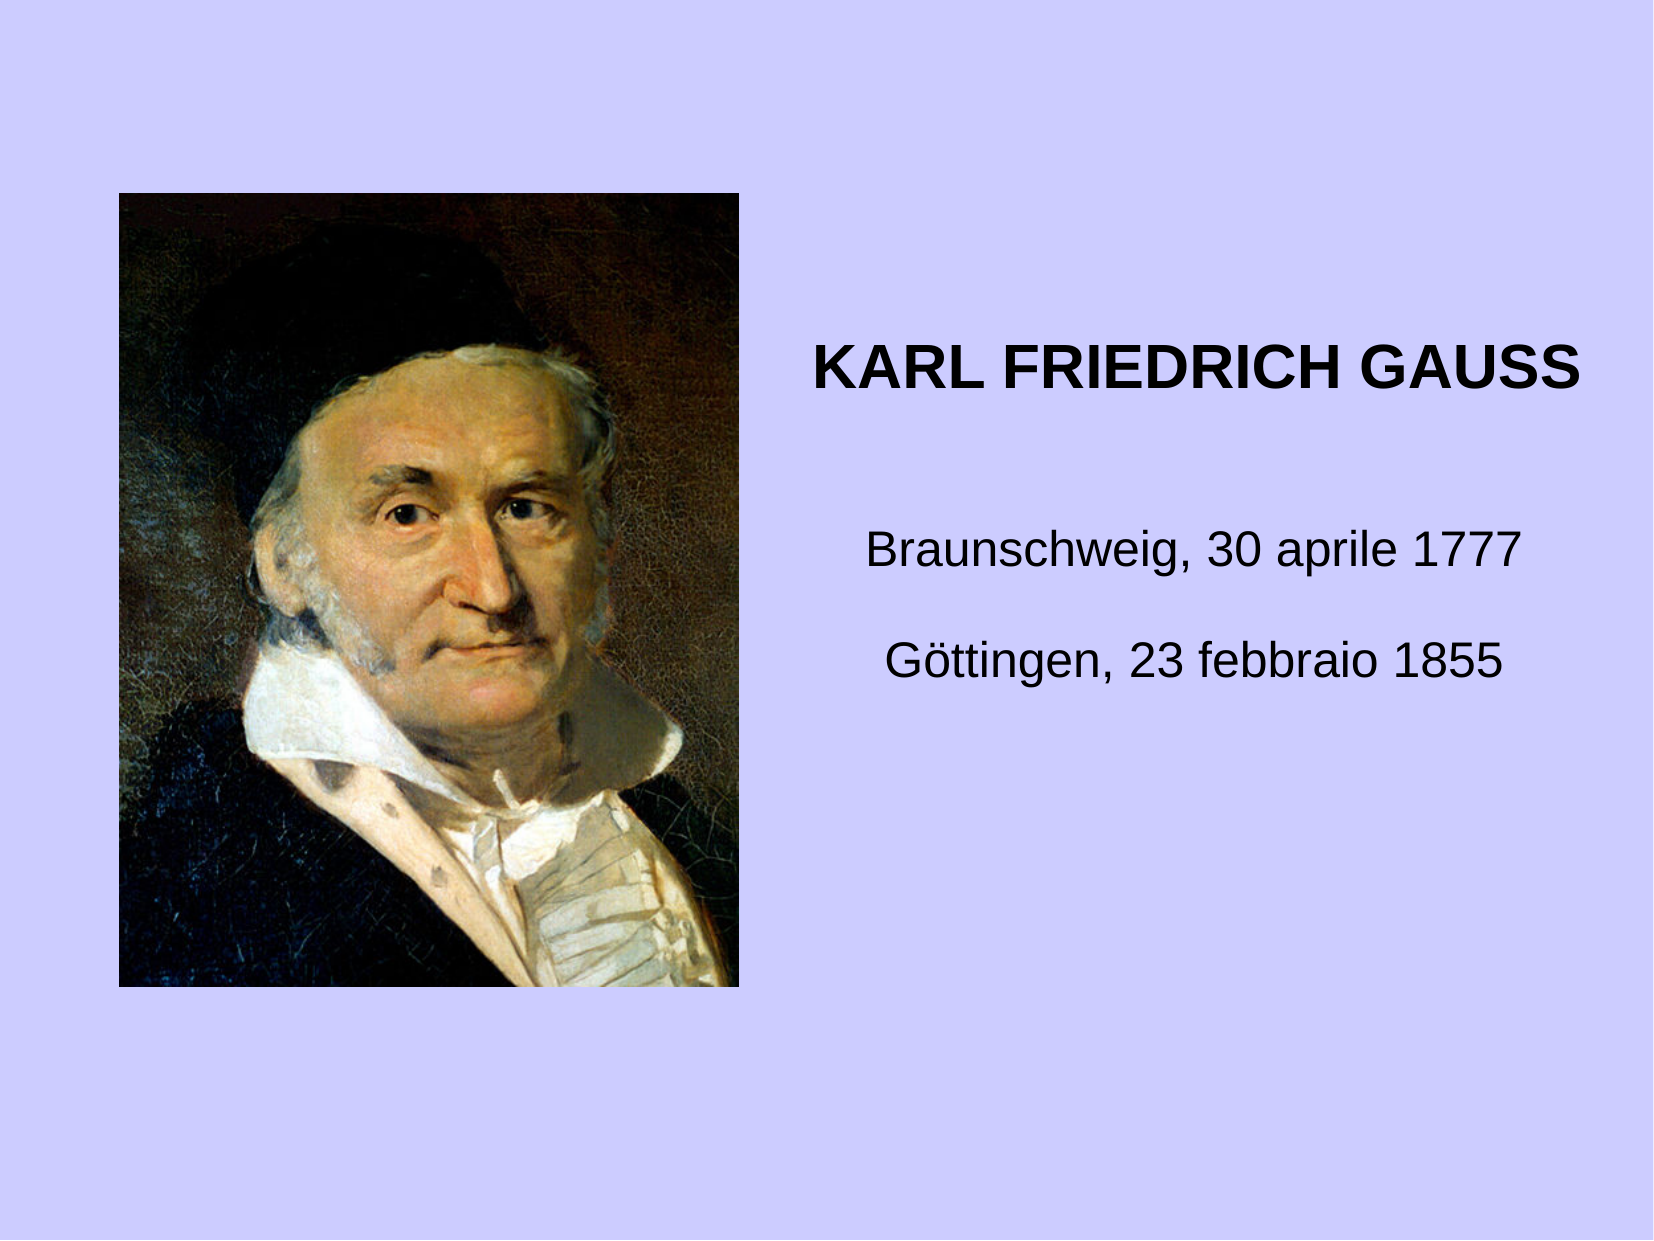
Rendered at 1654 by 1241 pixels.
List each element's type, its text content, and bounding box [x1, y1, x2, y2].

text_box Braunschweig, 30 aprile 1777 Göttingen, 23 febbraio 1855 [850, 513, 1539, 696]
picture [119, 193, 739, 987]
text_box KARL FRIEDRICH GAUSS [797, 324, 1598, 412]
